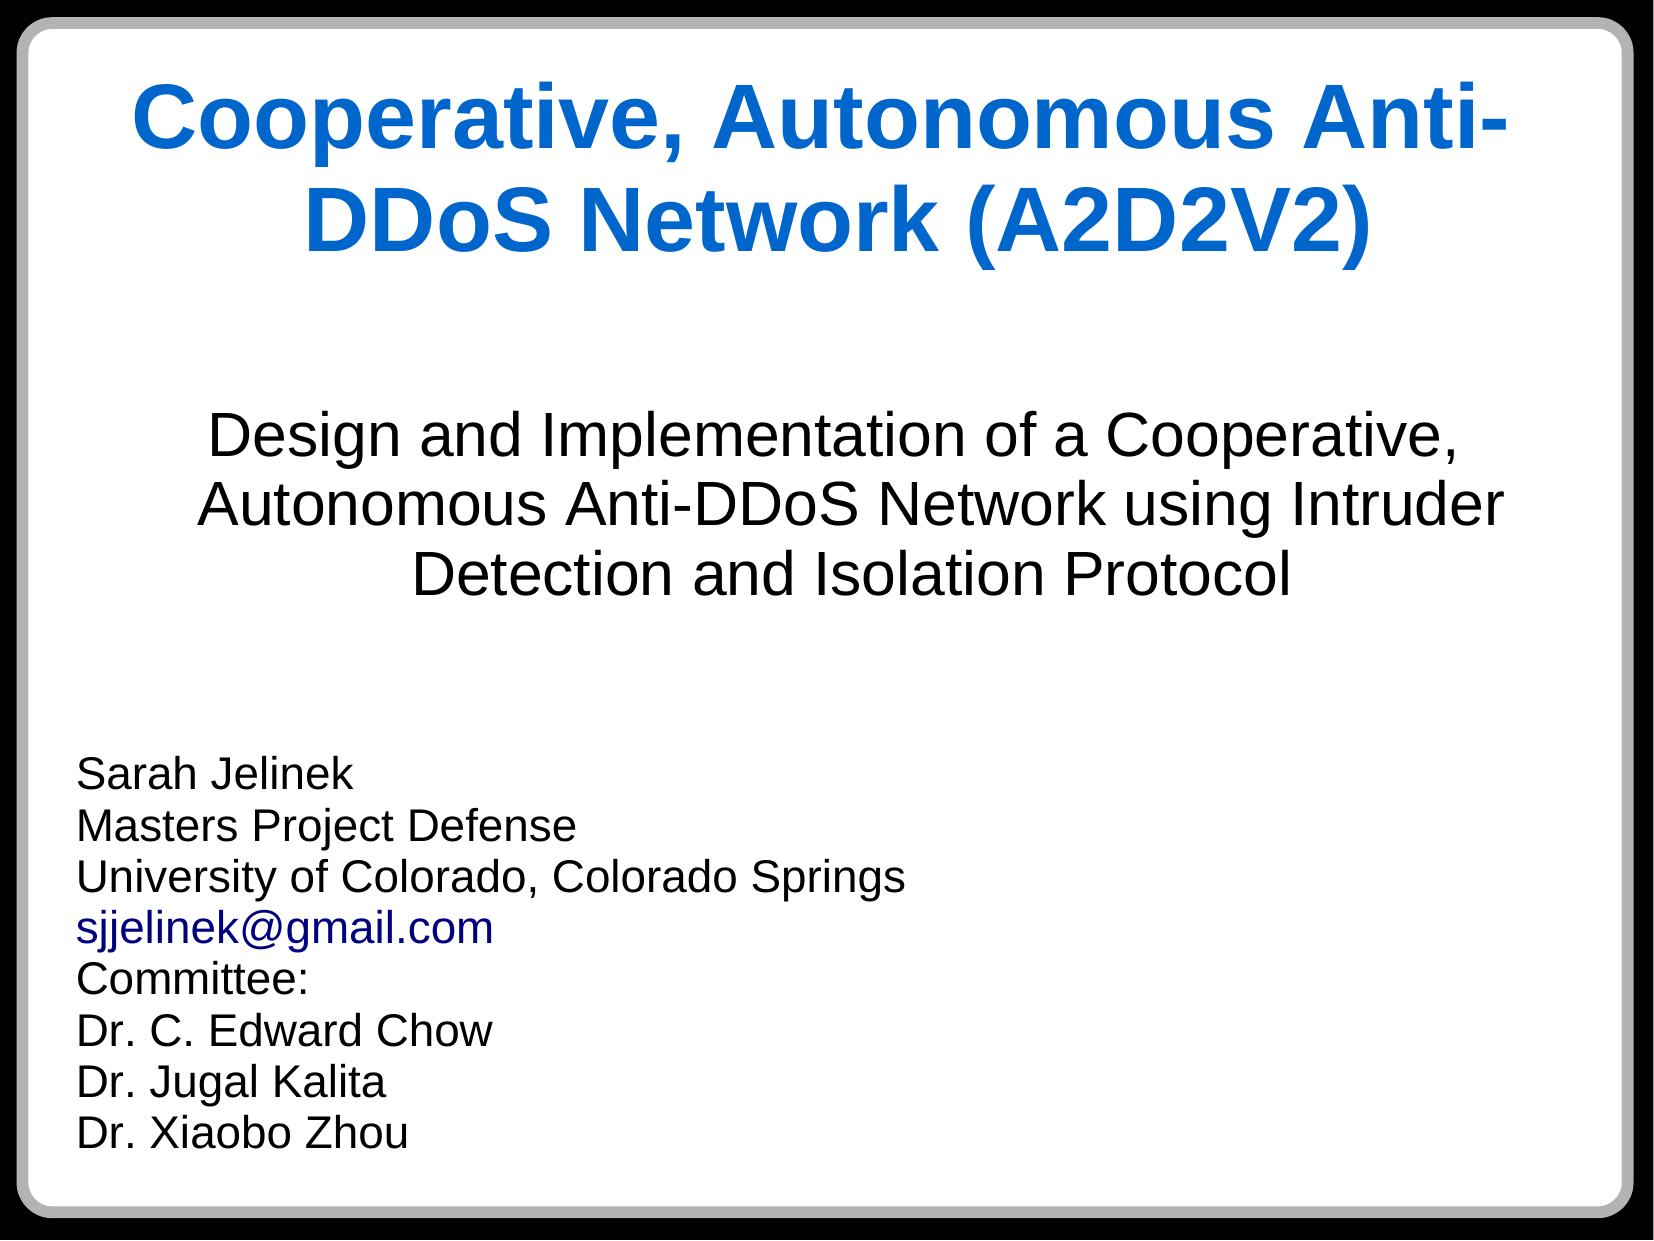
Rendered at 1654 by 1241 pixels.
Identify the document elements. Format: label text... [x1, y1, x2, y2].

subtitle Design and Implementation of a Cooperative, Autonomous Anti-DDoS Network using Intruder Detection and Isolation Protocol Sarah Jelinek Masters Project Defense University of Colorado, Colorado Springs sjjelinek@gmail.com Committee: Dr. C. Edward Chow Dr. Jugal Kalita Dr. Xiaobo Zhou [40, 351, 1593, 1207]
title Cooperative, Autonomous Anti-DDoS Network (A2D2V2) [67, 64, 1577, 272]
